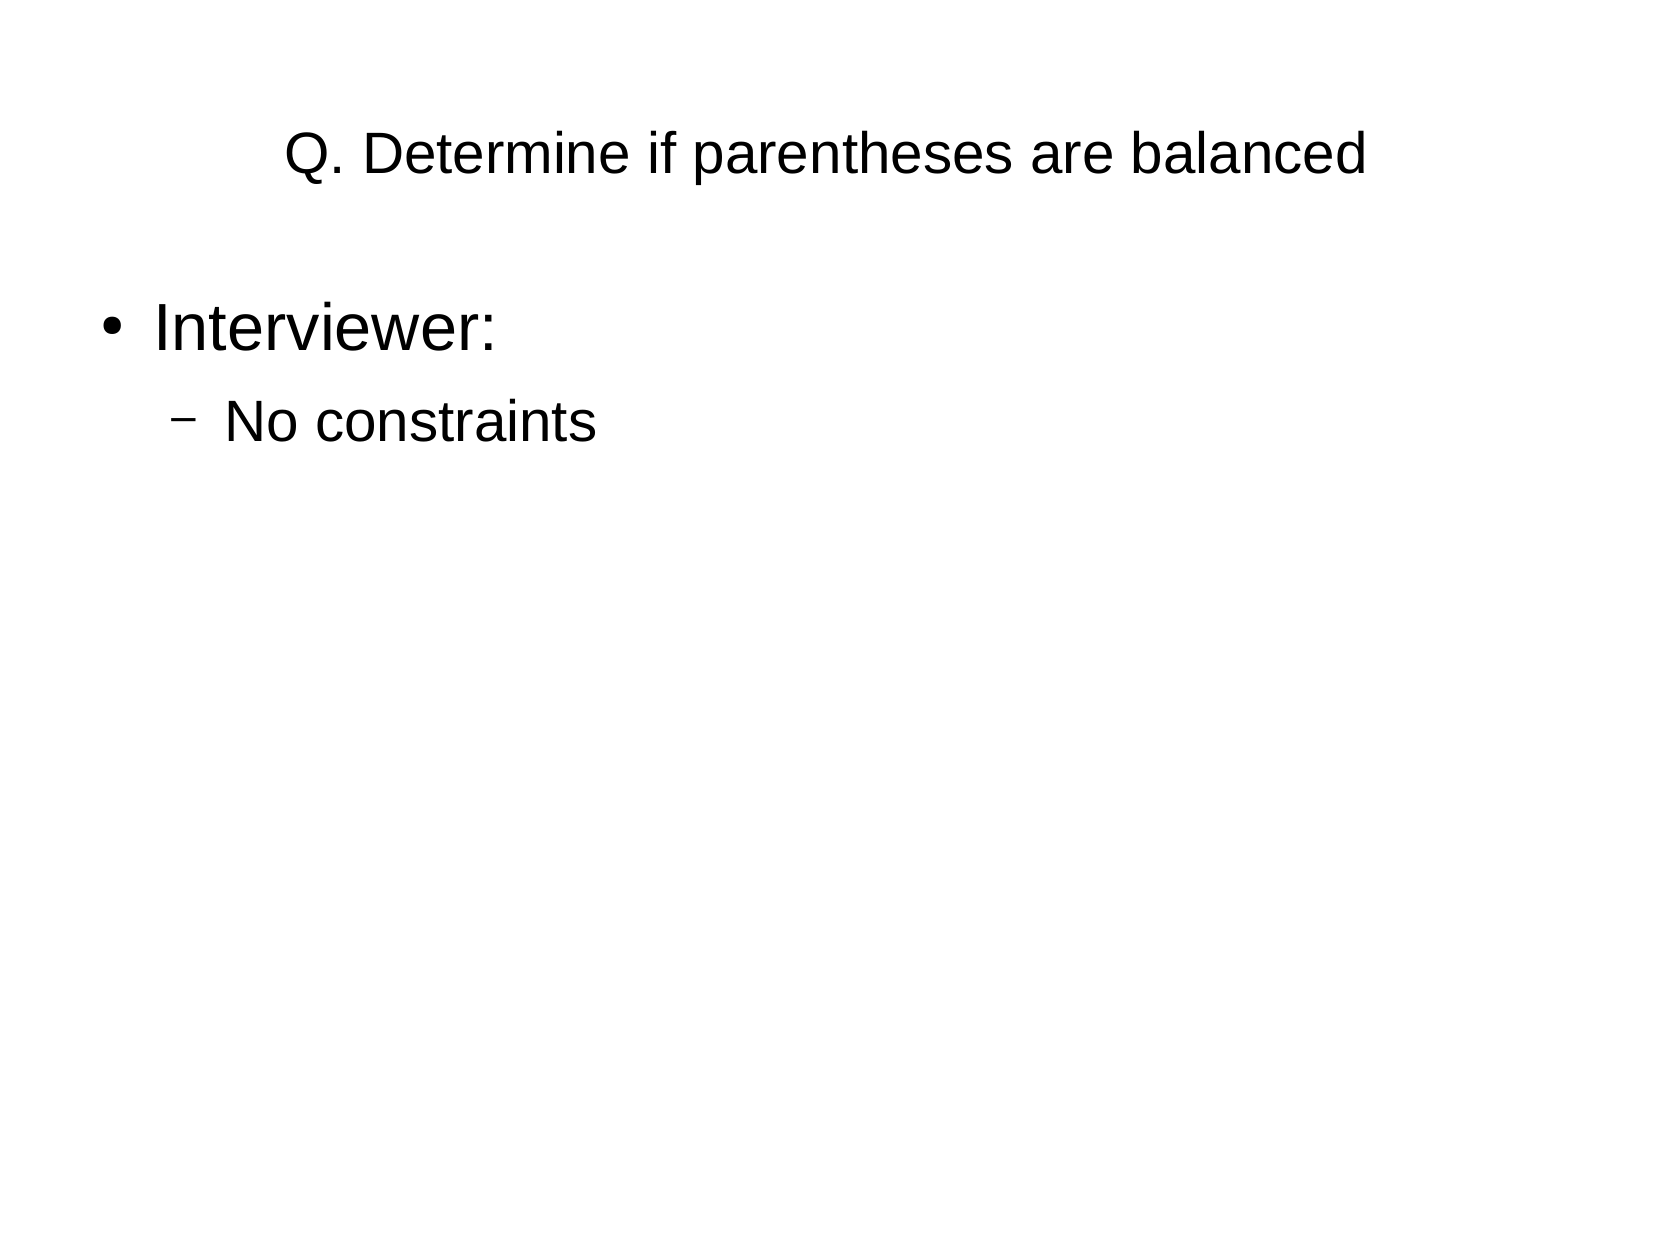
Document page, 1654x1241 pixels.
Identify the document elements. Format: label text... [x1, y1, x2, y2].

list Interviewer: No constraints [82, 290, 1571, 1010]
title Q. Determine if parentheses are balanced [82, 49, 1571, 257]
